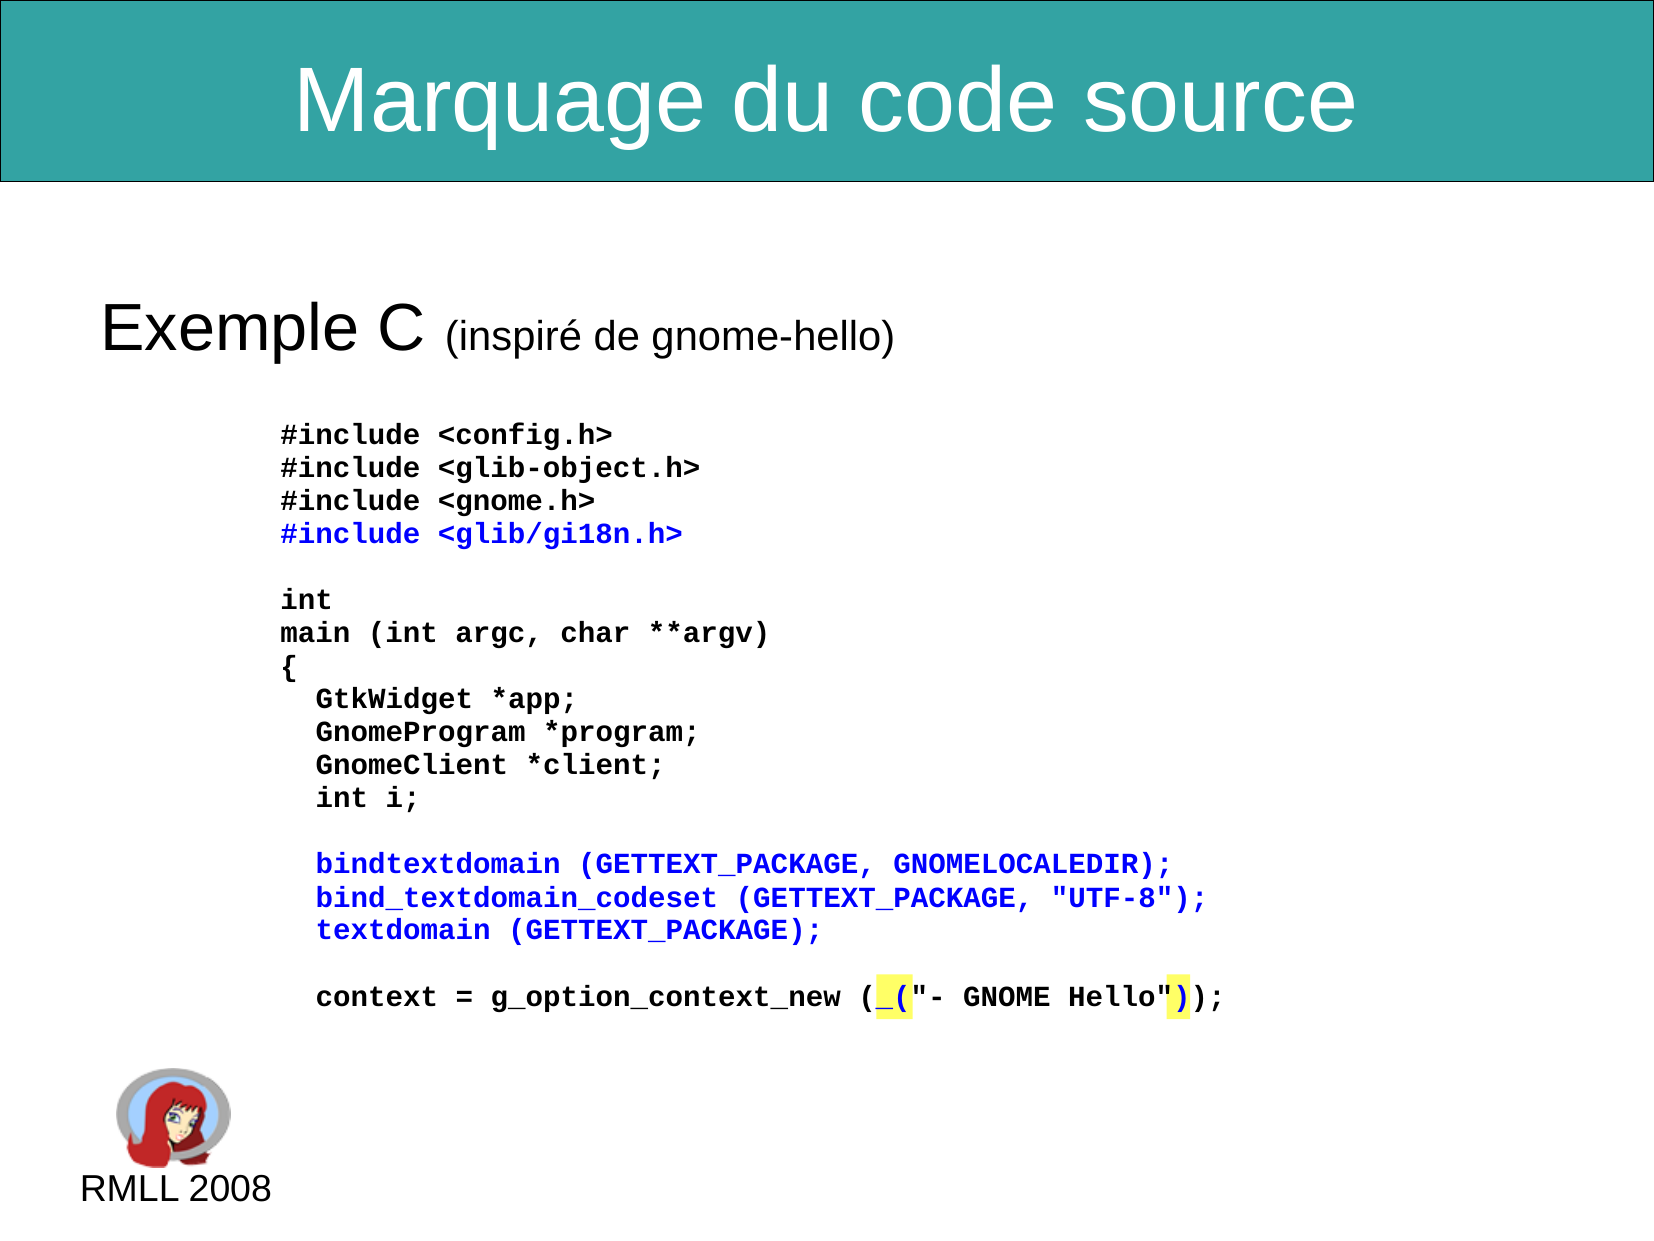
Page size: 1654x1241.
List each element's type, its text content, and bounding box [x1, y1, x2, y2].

list Exemple C (inspiré de gnome-hello) [82, 290, 1063, 384]
picture [116, 1068, 231, 1168]
text_box #include <config.h> #include <glib-object.h> #include <gnome.h> #include <glib/gi18n.h> int main (int argc, char **argv) { GtkWidget *app; GnomeProgram *program; GnomeClient *client; int i; bindtextdomain (GETTEXT_PACKAGE, GNOMELOCALEDIR); bind_textdomain_codeset (GETTEXT_PACKAGE, "UTF-8"); textdomain (GETTEXT_PACKAGE); context = g_option_context_new (_("- GNOME Hello")); [265, 413, 1300, 1123]
title Marquage du code source [82, 0, 1571, 204]
